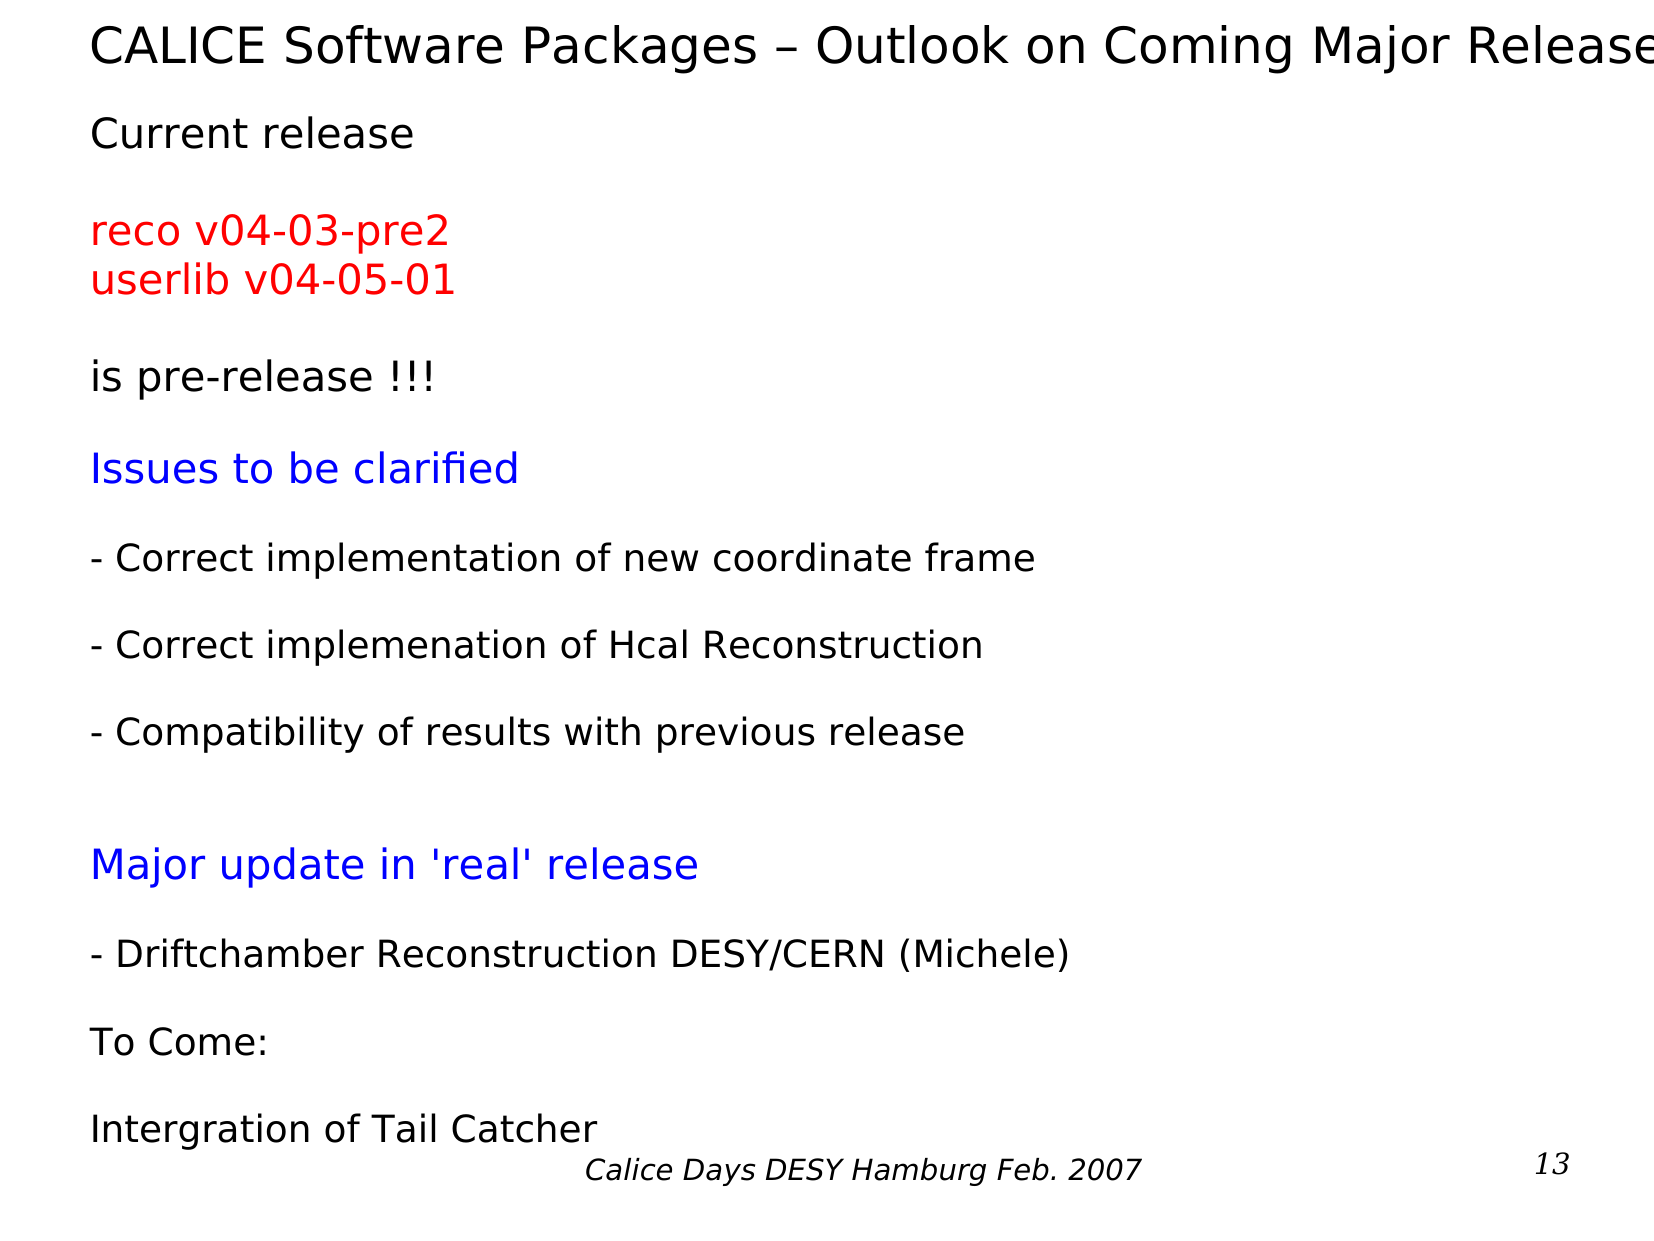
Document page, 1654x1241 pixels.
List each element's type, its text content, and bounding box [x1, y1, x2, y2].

text_box Current release reco v04-03-pre2 userlib v04-05-01 is pre-release !!! Issues to be clarified - Correct implementation of new coordinate frame - Correct implemenation of Hcal Reconstruction - Compatibility of results with previous release Major update in 'real' release - Driftchamber Reconstruction DESY/CERN (Michele) To Come: Intergration of Tail Catcher [75, 102, 1066, 1159]
text_box CALICE Software Packages – Outlook on Coming Major Release [74, 9, 1645, 83]
